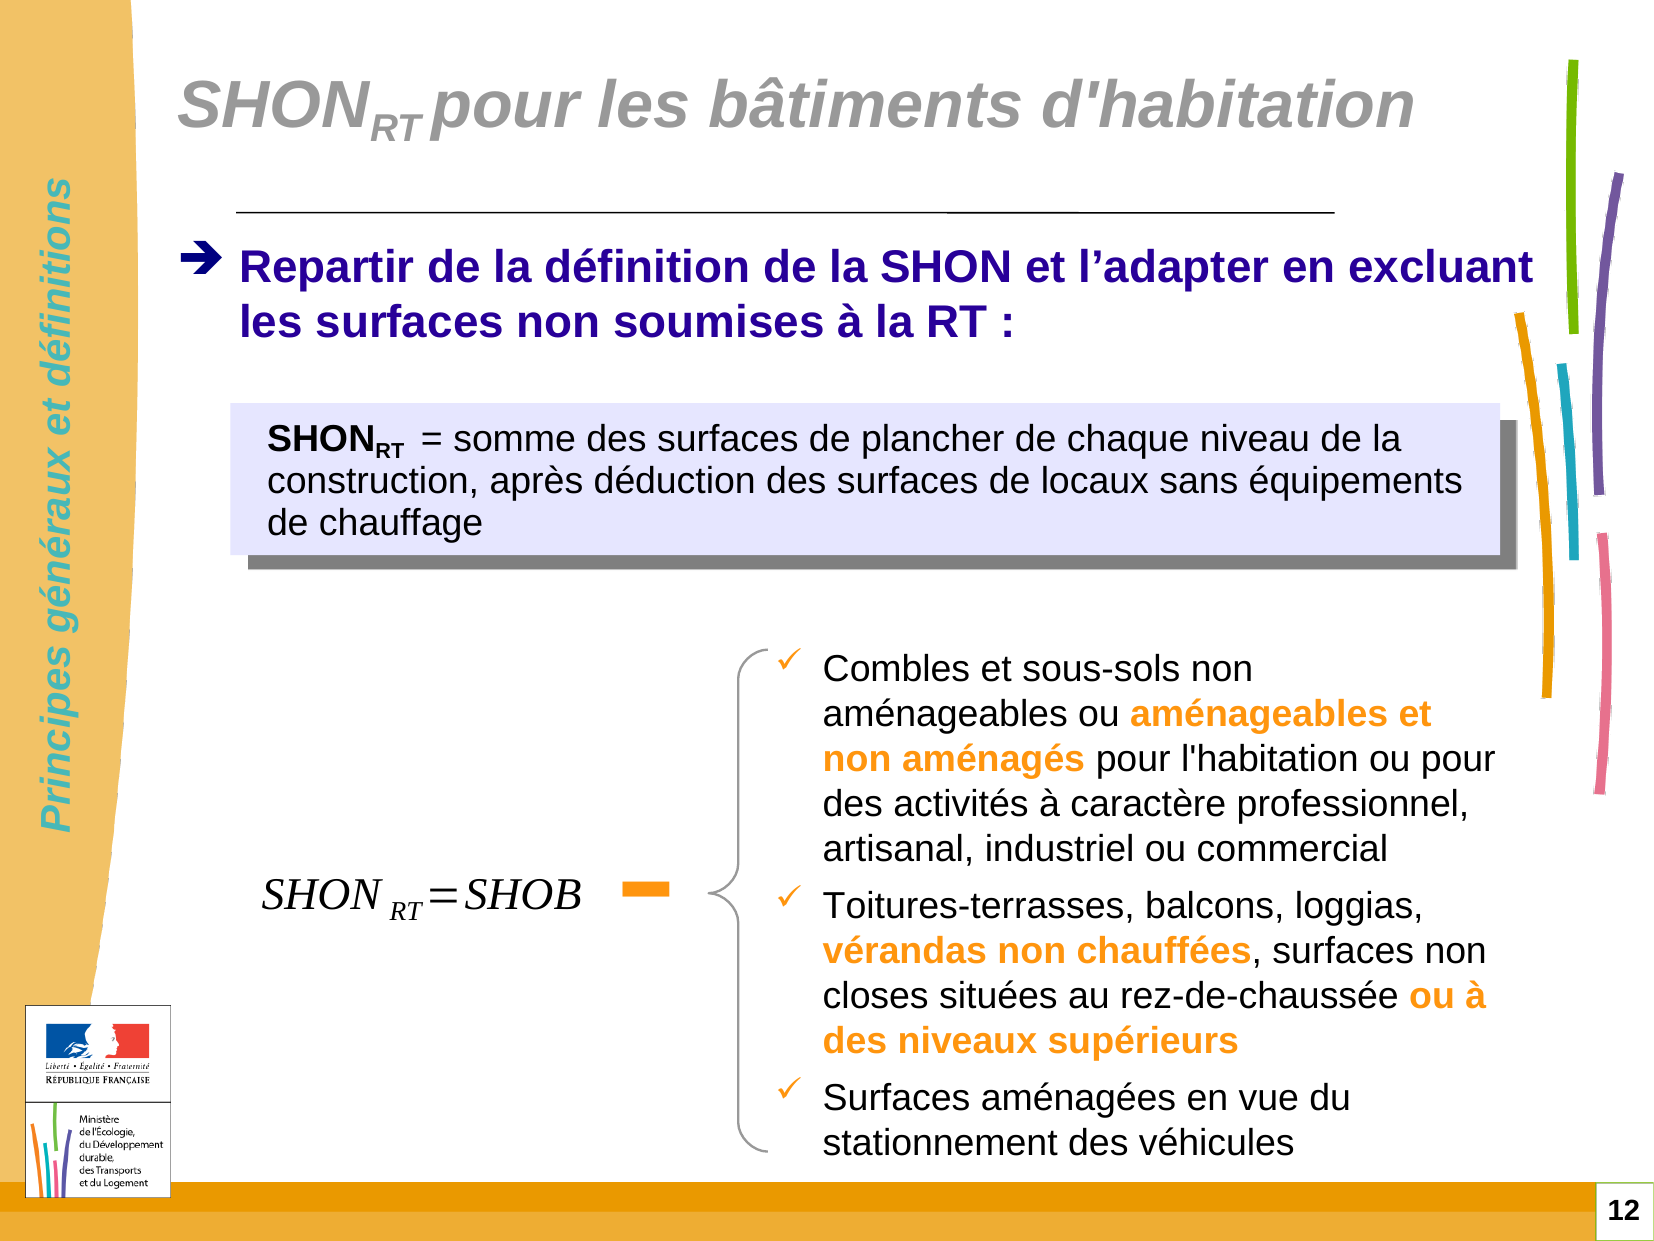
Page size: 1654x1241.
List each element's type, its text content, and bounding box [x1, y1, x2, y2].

picture [0, 0, 1654, 1241]
chart [253, 869, 572, 928]
text_box SHONRT pour les bâtiments d'habitation [177, 29, 1625, 178]
text_box [1512, 647, 1654, 704]
text_box Combles et sous-sols non aménageables ou aménageables et non aménagés pour l'habitation ou pour des activités à caractère professionnel, artisanal, industriel ou commercial Toitures-terrasses, balcons, loggias, vérandas non chauffées, surfaces non closes situées au rez-de-chaussée ou à des niveaux supérieurs Surfaces aménagées en vue du stationnement des véhicules [625, 636, 1512, 1171]
text_box Principes généraux et définitions [11, 47, 101, 963]
text_box - [572, 761, 721, 991]
list Repartir de la définition de la SHON et l’adapter en excluant les surfaces non soumises à la RT : [177, 236, 1536, 680]
text_box SHONRT = somme des surfaces de plancher de chaque niveau de la construction, après déduction des surfaces de locaux sans équipements de chauffage [230, 403, 1501, 556]
